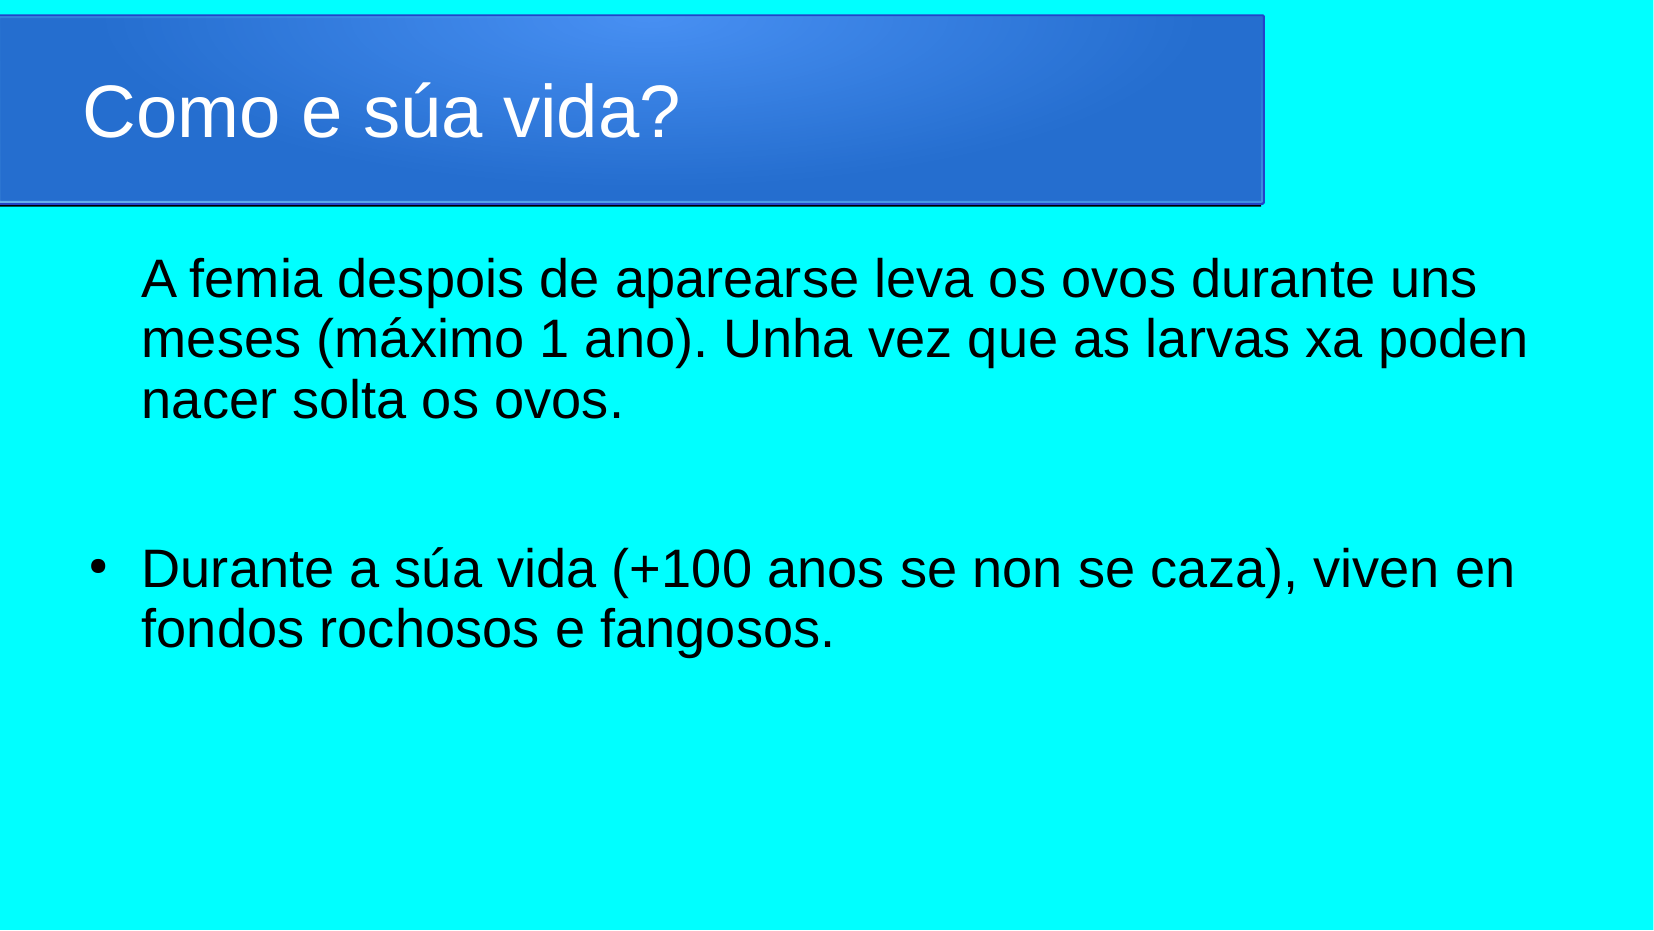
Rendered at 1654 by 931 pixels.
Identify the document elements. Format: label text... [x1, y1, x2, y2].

list A femia despois de aparearse leva os ovos durante uns meses (máximo 1 ano). Unha vez que as larvas xa poden nacer solta os ovos. Durante a súa vida (+100 anos se non se caza), viven en fondos rochosos e fangosos. [70, 248, 1560, 788]
title Como e súa vida? [82, 35, 1235, 189]
